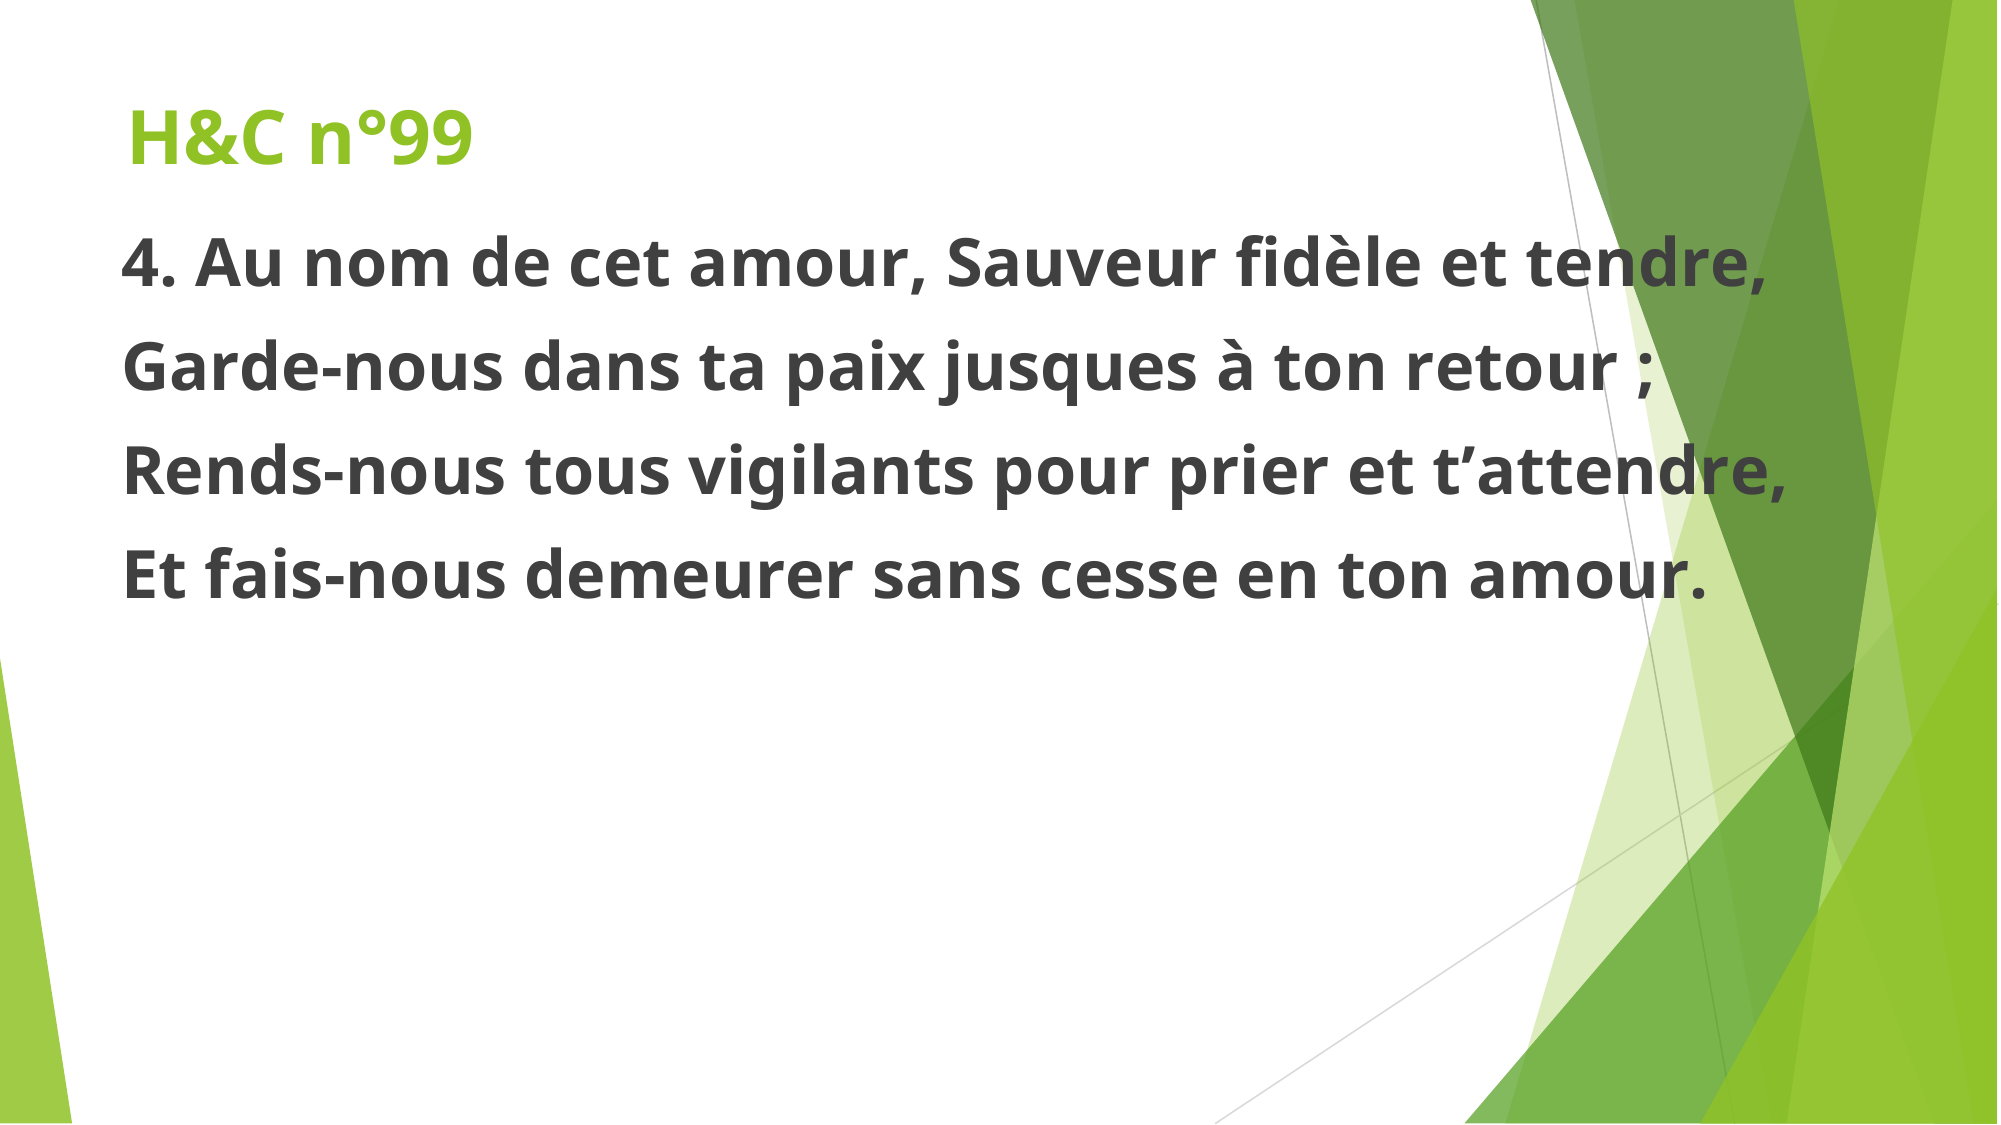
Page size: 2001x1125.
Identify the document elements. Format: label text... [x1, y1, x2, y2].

text_box 4. Au nom de cet amour, Sauveur fidèle et tendre, Garde-nous dans ta paix jusques à ton retour ; Rends-nous tous vigilants pour prier et t’attendre, Et fais-nous demeurer sans cesse en ton amour. [106, 200, 1973, 1037]
text_box H&C n°99 [111, 82, 1522, 200]
